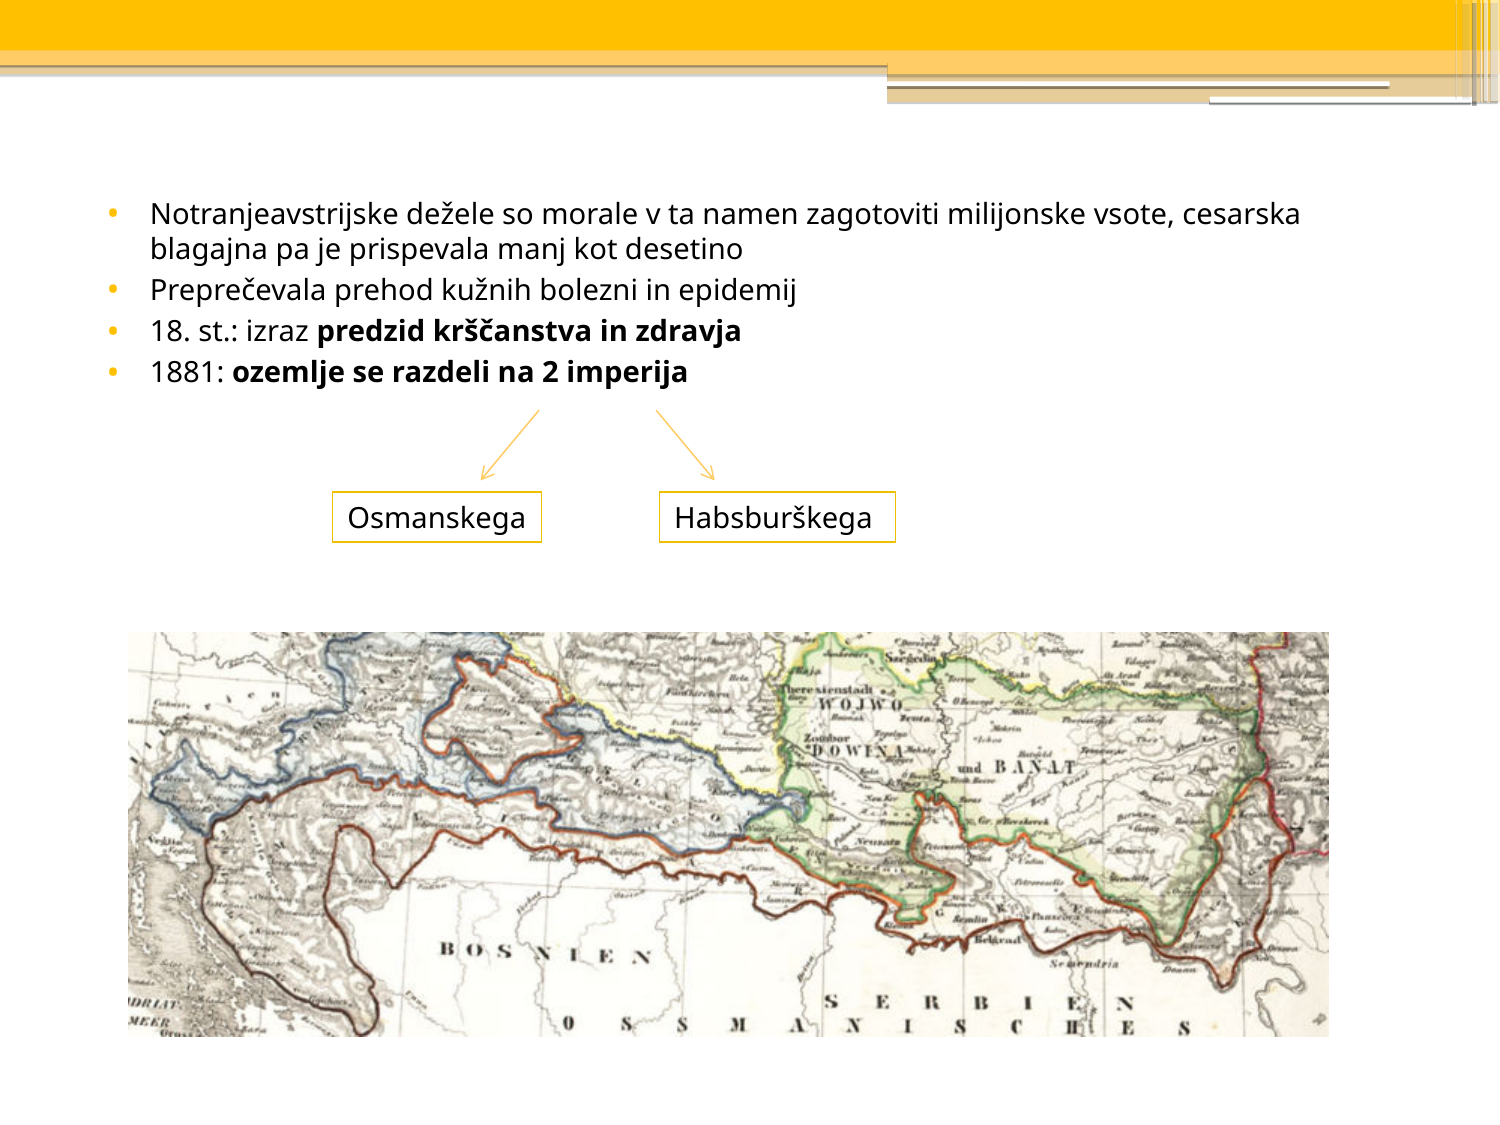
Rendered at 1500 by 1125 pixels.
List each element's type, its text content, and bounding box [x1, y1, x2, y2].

text_box Habsburškega [659, 492, 896, 542]
list Notranjeavstrijske dežele so morale v ta namen zagotoviti milijonske vsote, cesarska blagajna pa je prispevala manj kot desetino Preprečevala prehod kužnih bolezni in epidemij 18. st.: izraz predzid krščanstva in zdravja 1881: ozemlje se razdeli na 2 imperija [75, 187, 1425, 1079]
text_box Osmanskega [332, 492, 542, 542]
picture [128, 632, 1329, 1037]
